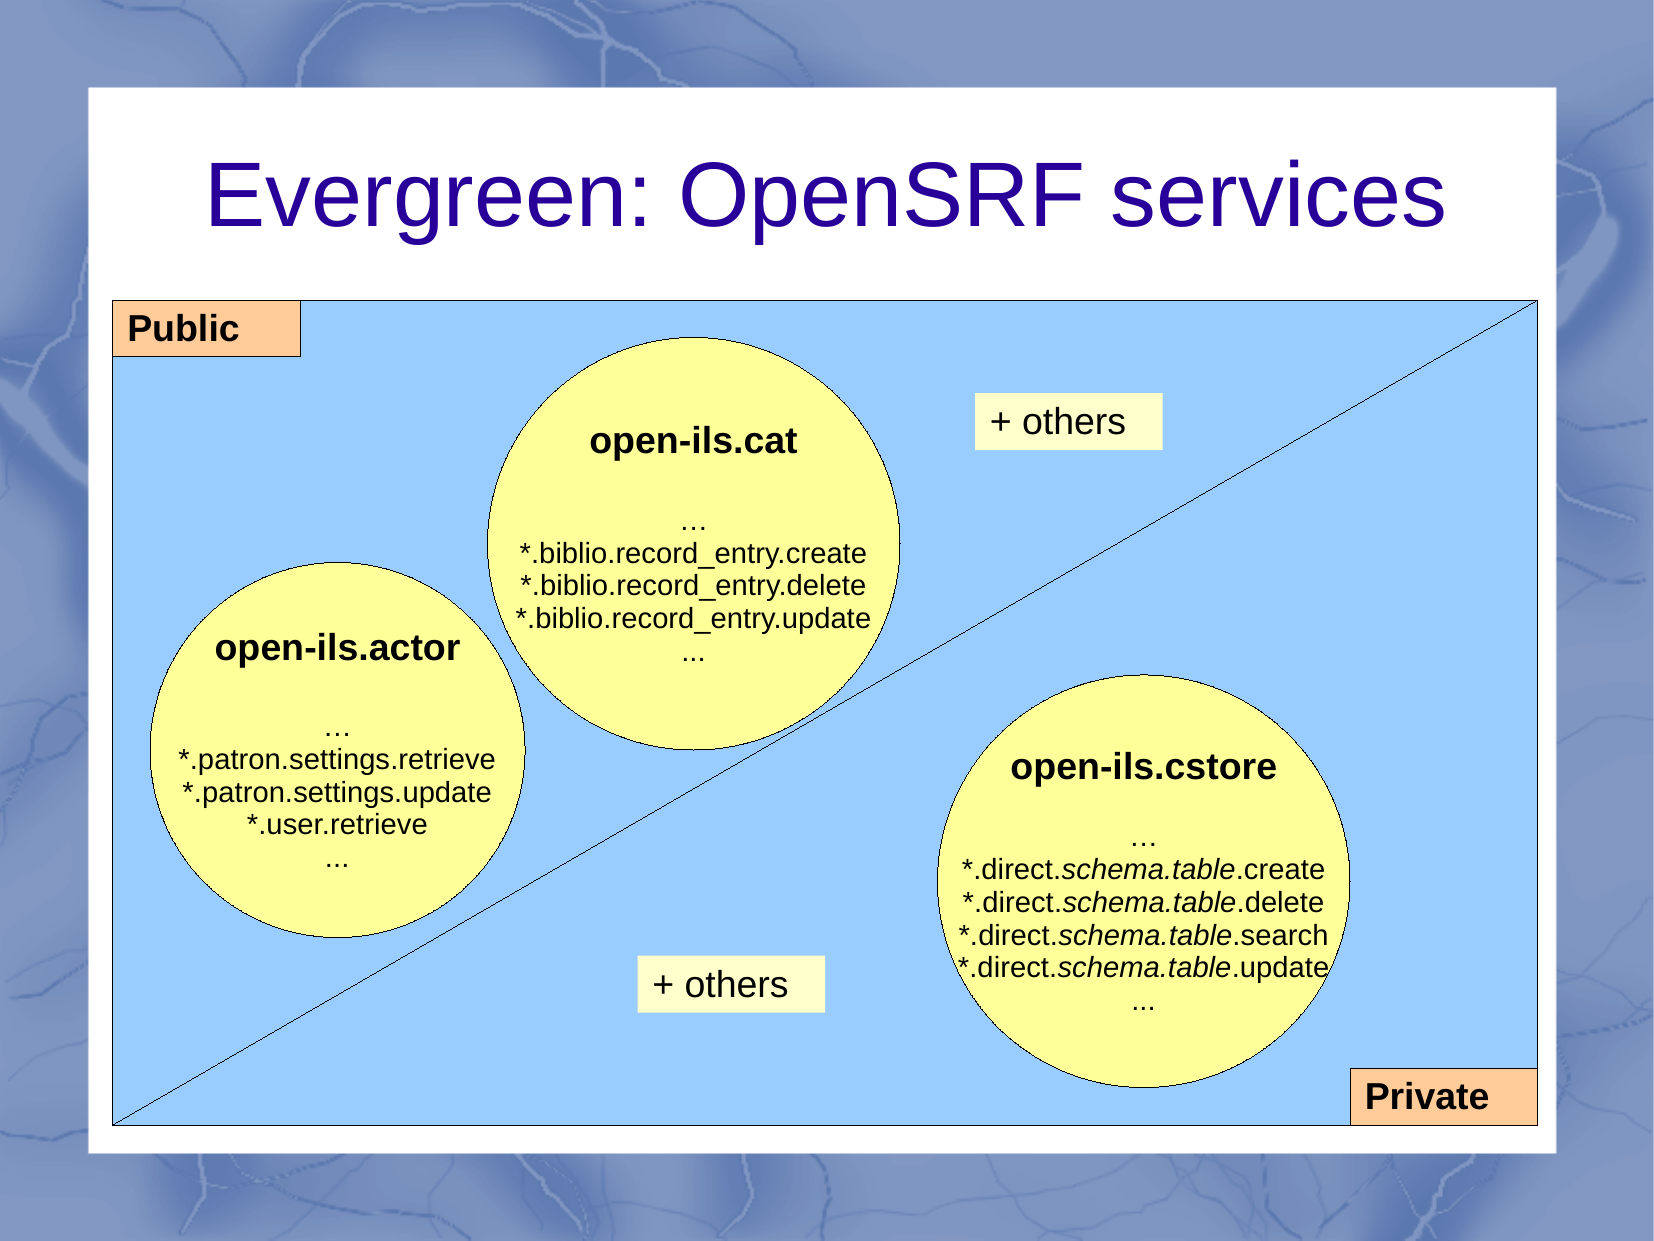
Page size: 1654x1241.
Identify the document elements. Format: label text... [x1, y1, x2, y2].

picture [0, 0, 1654, 1241]
text_box Private [1350, 1068, 1538, 1126]
text_box open-ils.cat … *.biblio.record_entry.create *.biblio.record_entry.delete *.biblio.record_entry.update ... [487, 337, 901, 751]
text_box [112, 300, 1538, 1126]
text_box + others [975, 393, 1163, 451]
text_box open-ils.cstore … *.direct.schema.table.create *.direct.schema.table.delete *.direct.schema.table.search *.direct.schema.table.update ... [937, 674, 1351, 1088]
title Evergreen: OpenSRF services [118, 98, 1536, 291]
text_box open-ils.actor … *.patron.settings.retrieve *.patron.settings.update *.user.retrieve ... [150, 562, 526, 938]
text_box + others [637, 955, 826, 1013]
text_box Public [112, 300, 301, 357]
